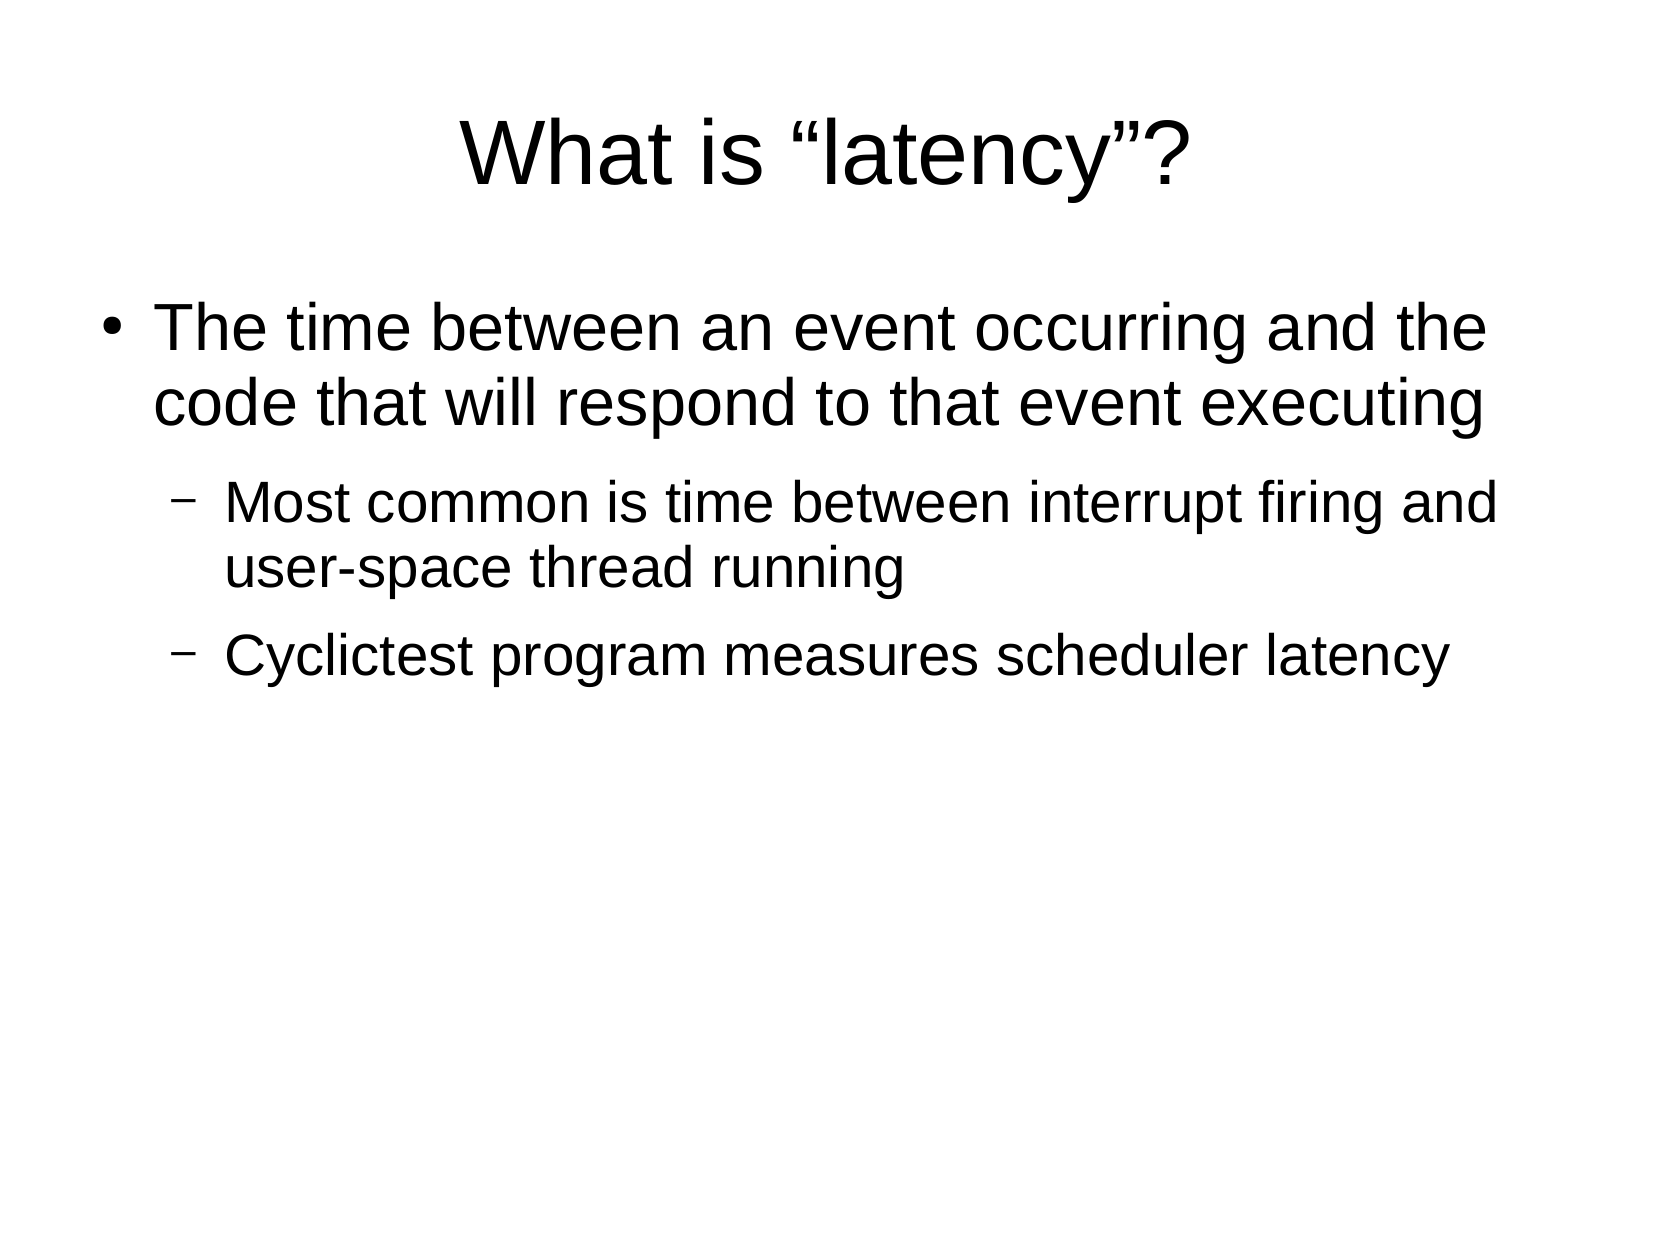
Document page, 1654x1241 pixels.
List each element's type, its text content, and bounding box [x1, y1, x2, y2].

list The time between an event occurring and the code that will respond to that event executing Most common is time between interrupt firing and user-space thread running Cyclictest program measures scheduler latency [82, 290, 1571, 1010]
title What is “latency”? [82, 49, 1571, 257]
